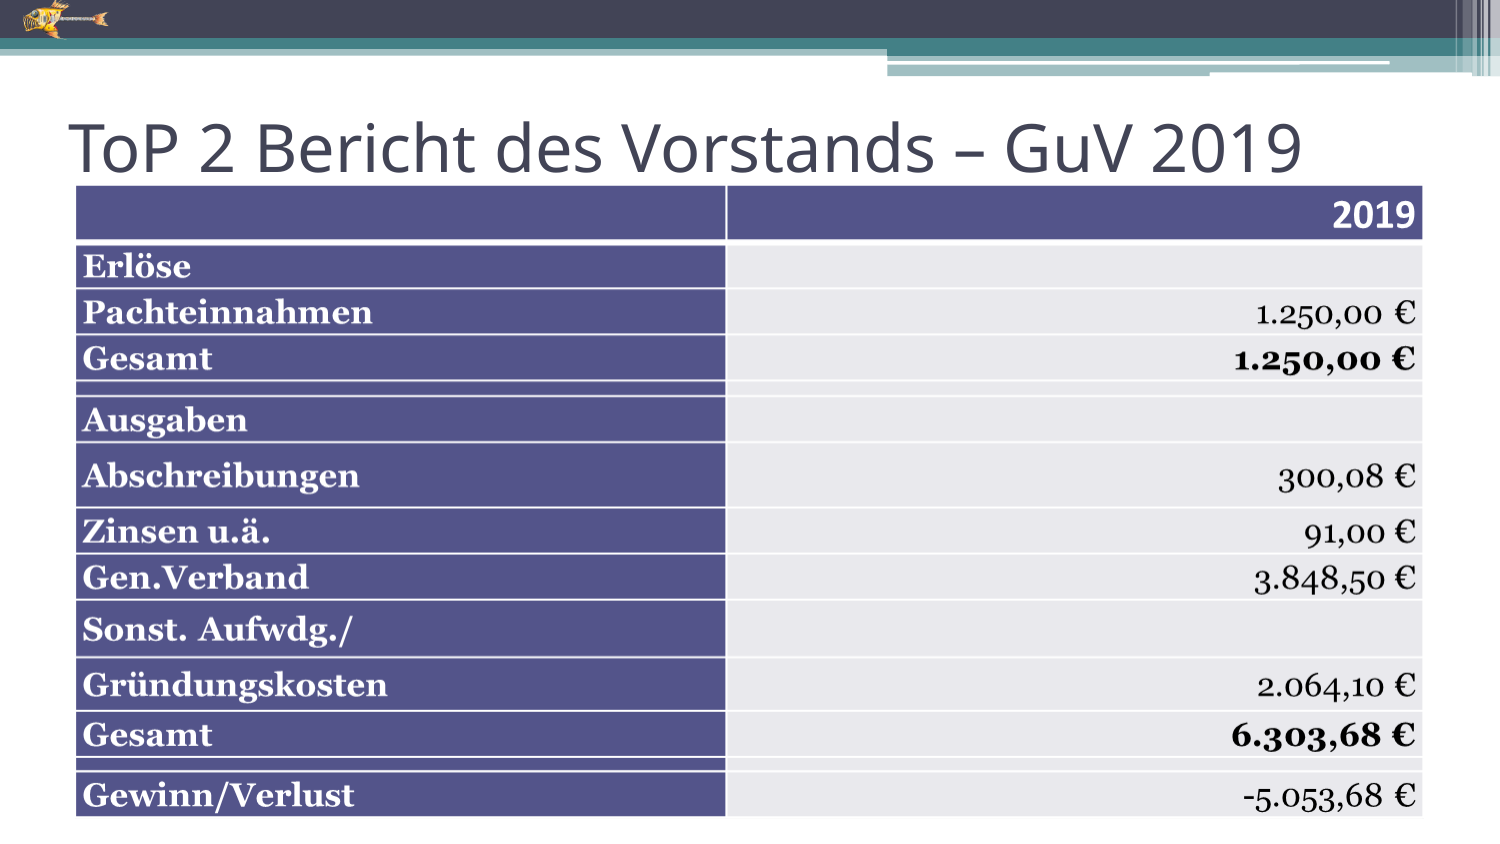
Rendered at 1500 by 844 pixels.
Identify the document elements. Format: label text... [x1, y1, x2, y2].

picture [75, 176, 1424, 835]
title ToP 2 Bericht des Vorstands – GuV 2019 [53, 79, 1404, 212]
